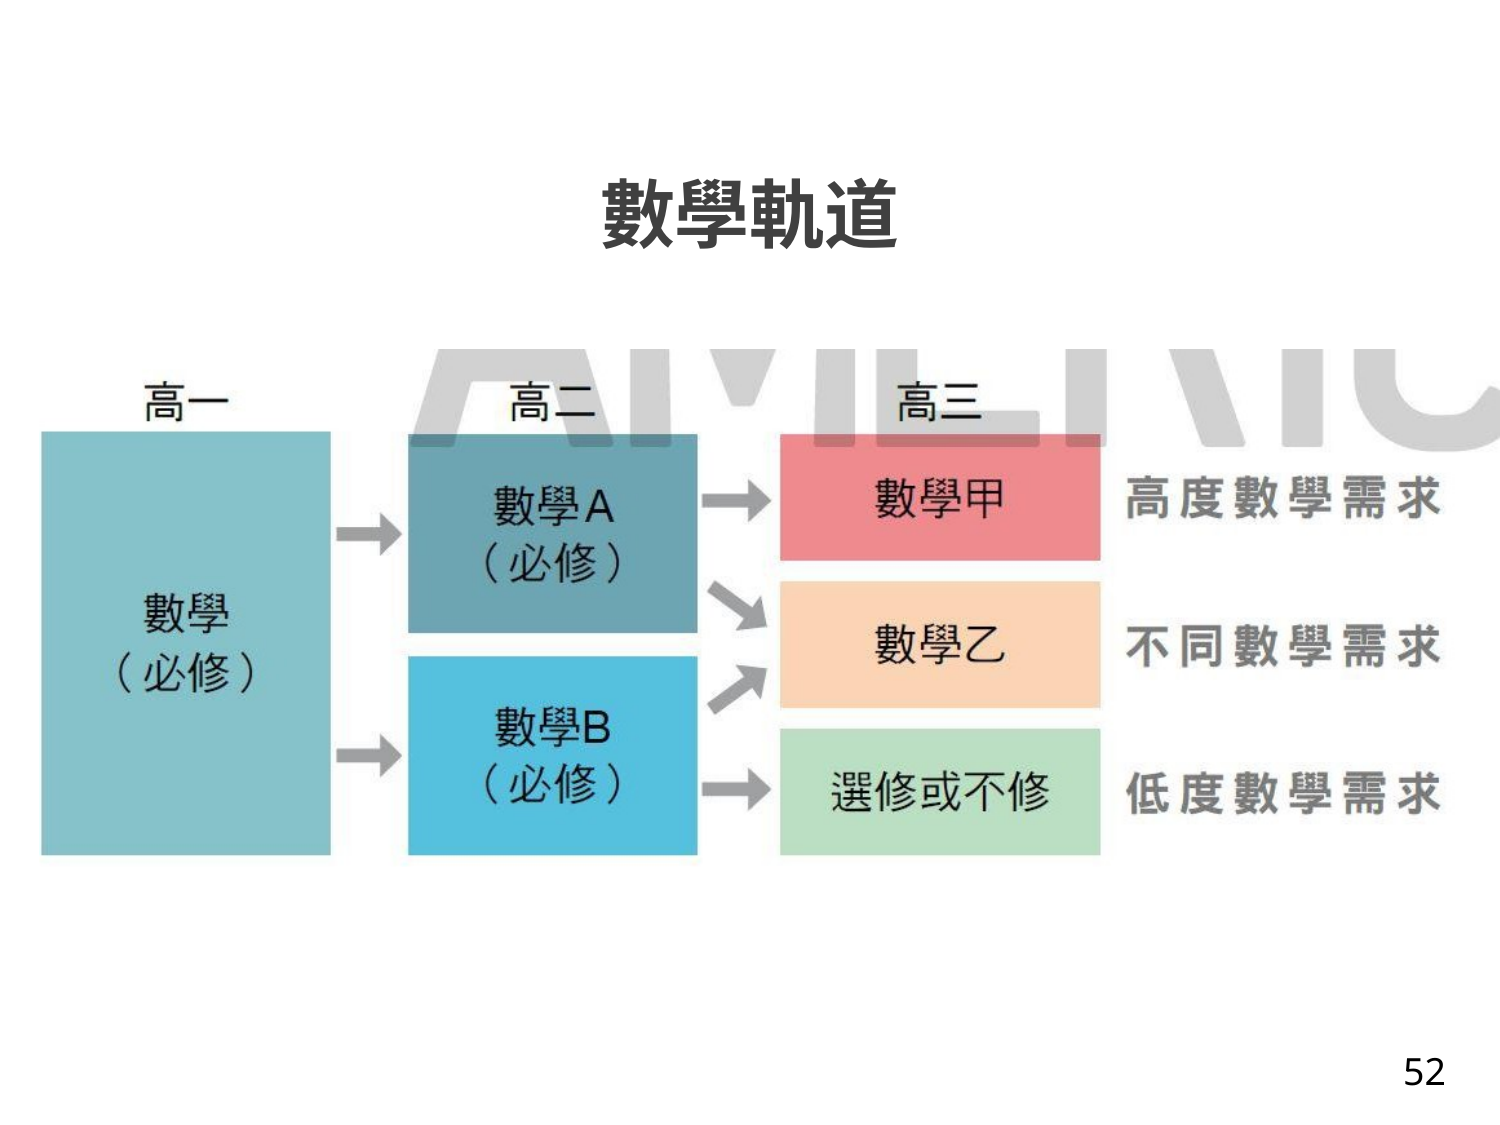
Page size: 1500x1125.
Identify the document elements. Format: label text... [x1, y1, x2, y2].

picture [39, 350, 1500, 868]
text_box 52 [1396, 1055, 1451, 1102]
title 數學軌道 [597, 165, 903, 260]
